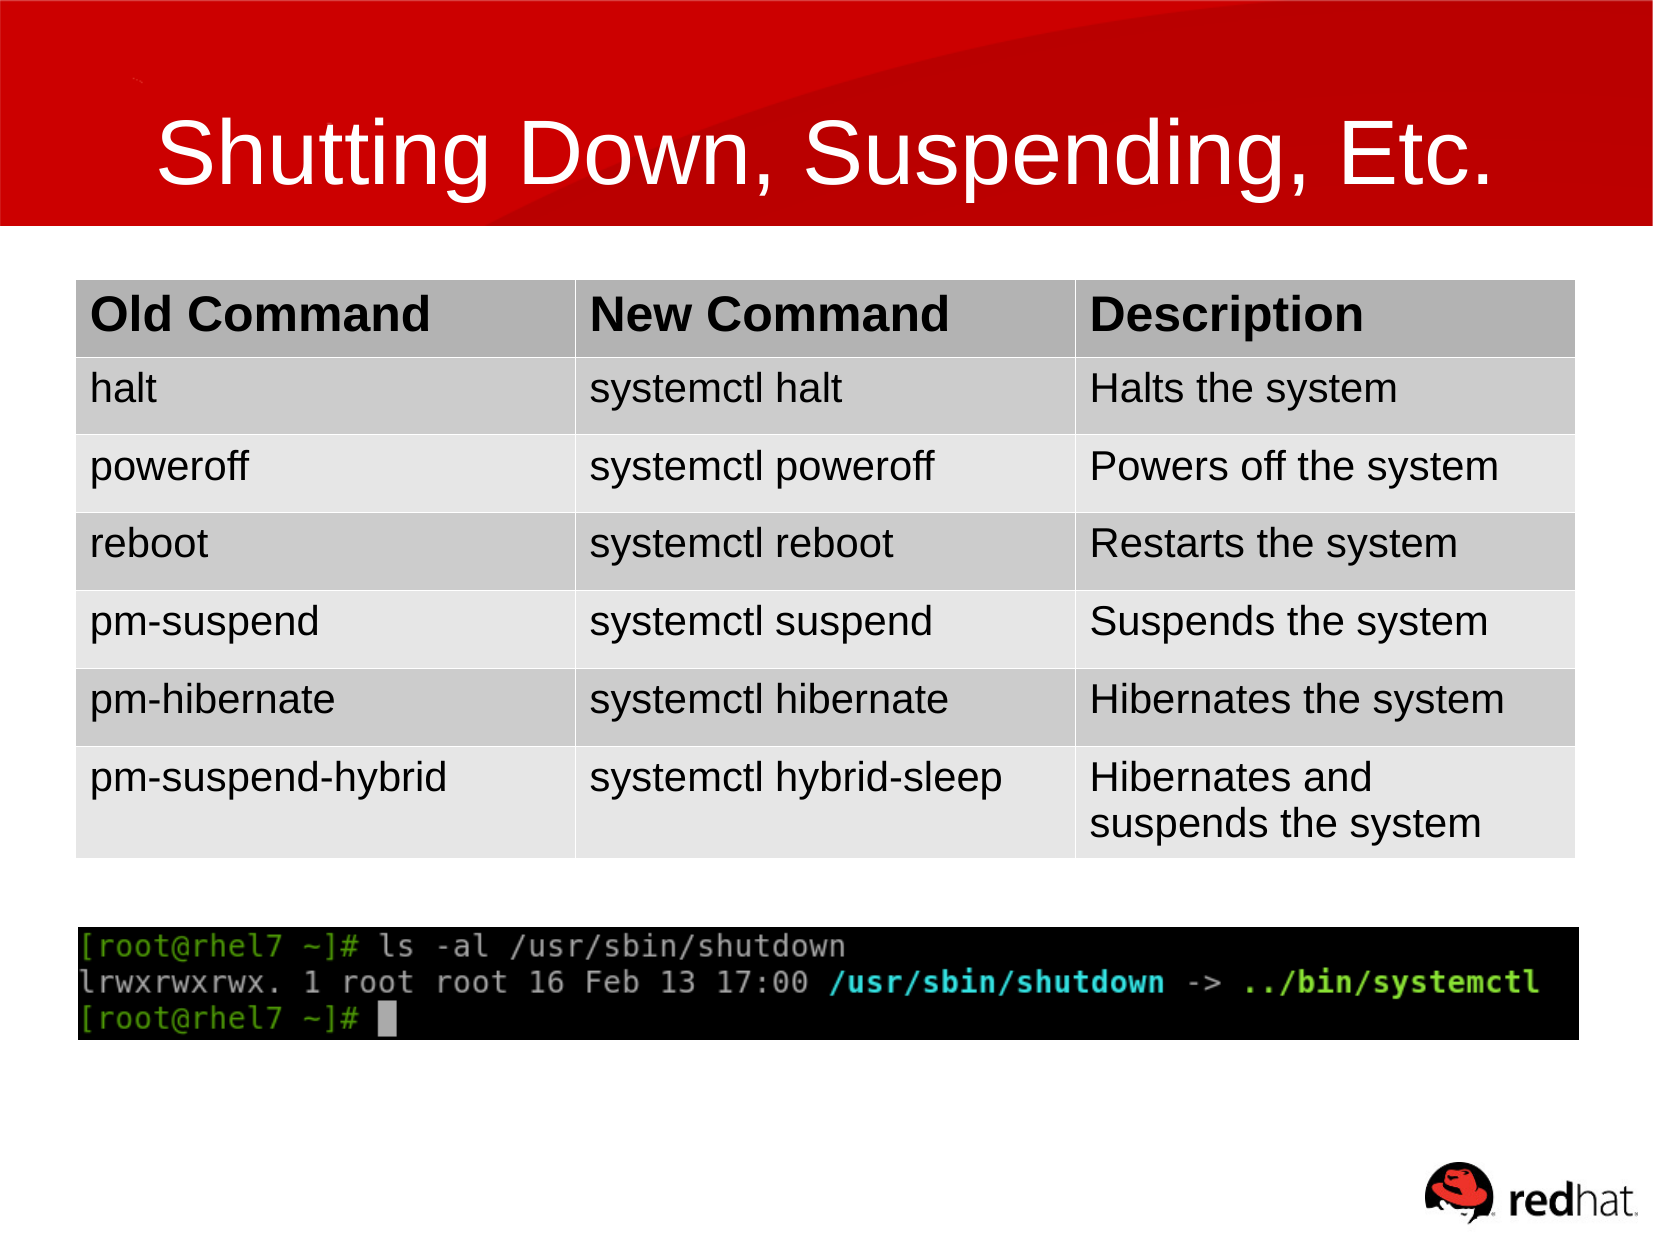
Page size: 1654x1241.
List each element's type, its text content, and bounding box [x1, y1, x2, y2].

table_cell Halts the system [1076, 358, 1575, 434]
table_cell systemctl poweroff [576, 435, 1075, 512]
title Shutting Down, Suspending, Etc. [82, 49, 1571, 257]
table_cell halt [76, 358, 575, 434]
table_cell Suspends the system [1076, 591, 1575, 668]
table_cell systemctl suspend [576, 591, 1075, 668]
table_cell systemctl halt [576, 358, 1075, 434]
table_cell pm-suspend [76, 591, 575, 668]
picture [0, 0, 1653, 226]
table_header Old Command [76, 280, 575, 357]
table_cell pm-hibernate [76, 669, 575, 746]
table_header Description [1076, 280, 1575, 357]
table_cell Hibernates and suspends the system [1076, 747, 1575, 858]
table_cell systemctl hibernate [576, 669, 1075, 746]
table_cell systemctl hybrid-sleep [576, 747, 1075, 858]
table_cell Hibernates the system [1076, 669, 1575, 746]
table_cell reboot [76, 513, 575, 590]
table_cell Powers off the system [1076, 435, 1575, 512]
picture [1425, 1162, 1638, 1232]
table_cell pm-suspend-hybrid [76, 747, 575, 858]
table_cell poweroff [76, 435, 575, 512]
table_cell Restarts the system [1076, 513, 1575, 590]
table_header New Command [576, 280, 1075, 357]
table_cell systemctl reboot [576, 513, 1075, 590]
picture [78, 927, 1579, 1040]
